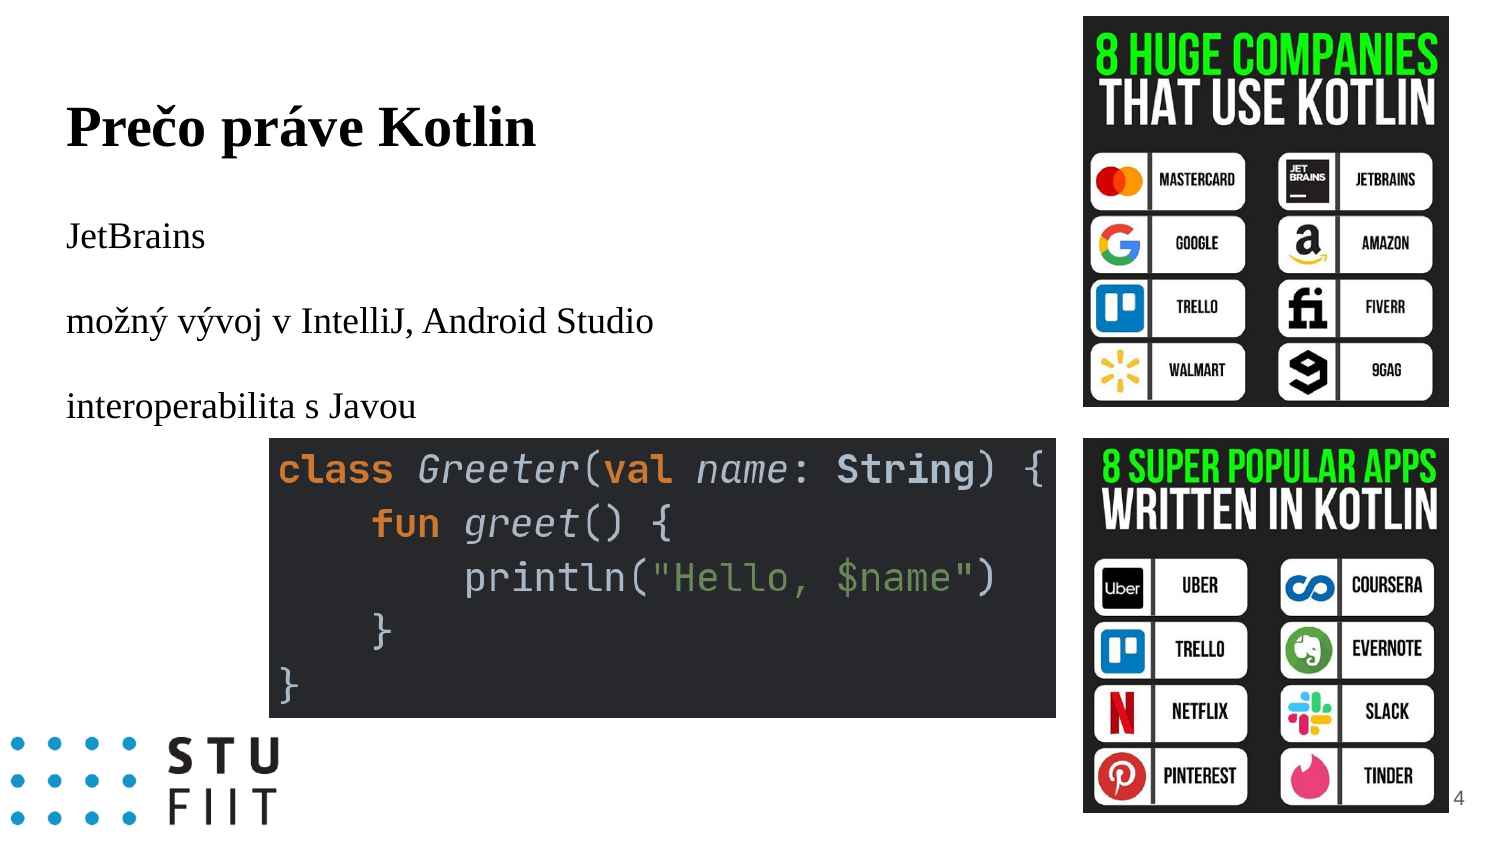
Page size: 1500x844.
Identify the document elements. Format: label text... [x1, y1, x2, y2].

list JetBrains možný vývoj v IntelliJ, Android Studio interoperabilita s Javou [51, 189, 1104, 750]
picture [0, 438, 1056, 844]
slide_number <number> [1389, 764, 1480, 830]
title Prečo práve Kotlin [51, 72, 1083, 167]
picture [1083, 438, 1449, 813]
picture [1083, 16, 1449, 407]
